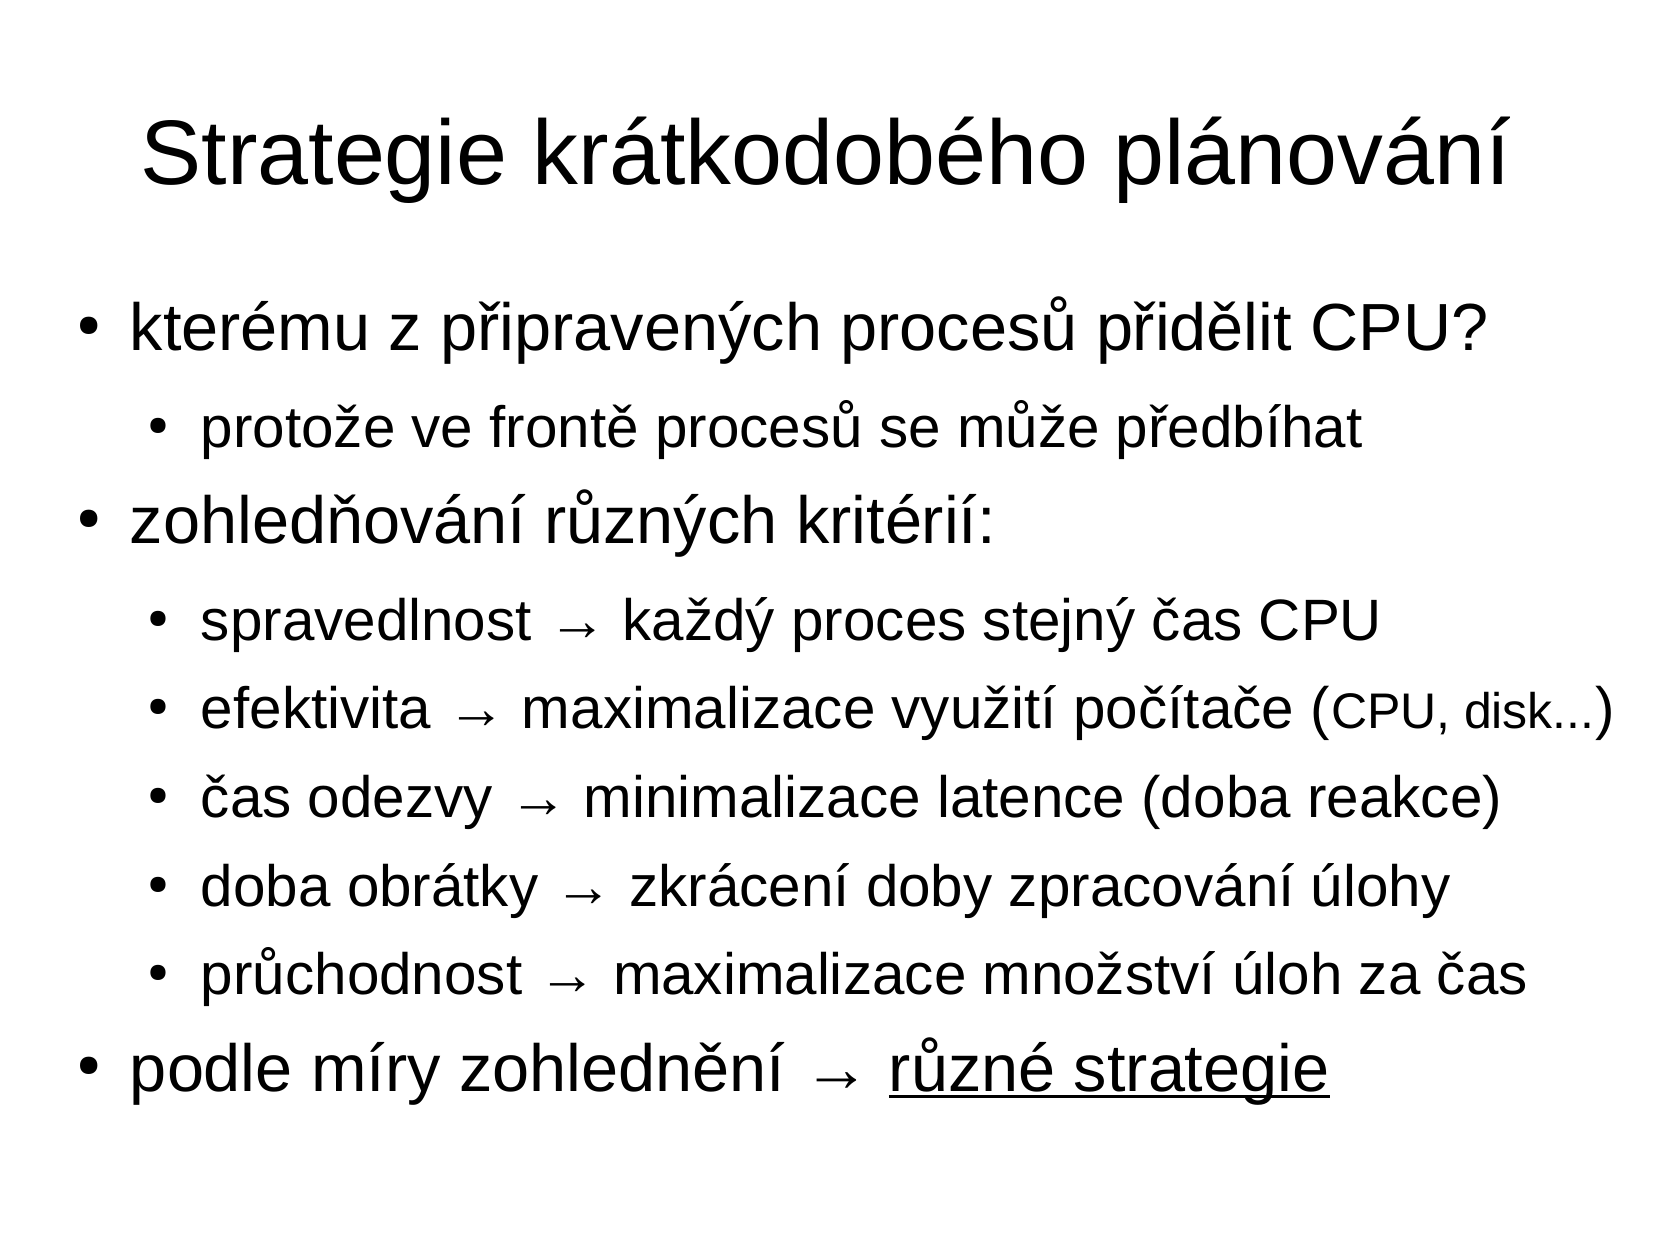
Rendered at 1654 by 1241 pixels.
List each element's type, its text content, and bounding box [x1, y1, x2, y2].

title Strategie krátkodobého plánování [82, 56, 1571, 250]
list kterému z připravených procesů přidělit CPU? protože ve frontě procesů se může předbíhat zohledňování různých kritérií: spravedlnost → každý proces stejný čas CPU efektivita → maximalizace využití počítače (CPU, disk...) čas odezvy → minimalizace latence (doba reakce) doba obrátky → zkrácení doby zpracování úlohy průchodnost → maximalizace množství úloh za čas podle míry zohlednění → různé strategie [59, 290, 1625, 1106]
